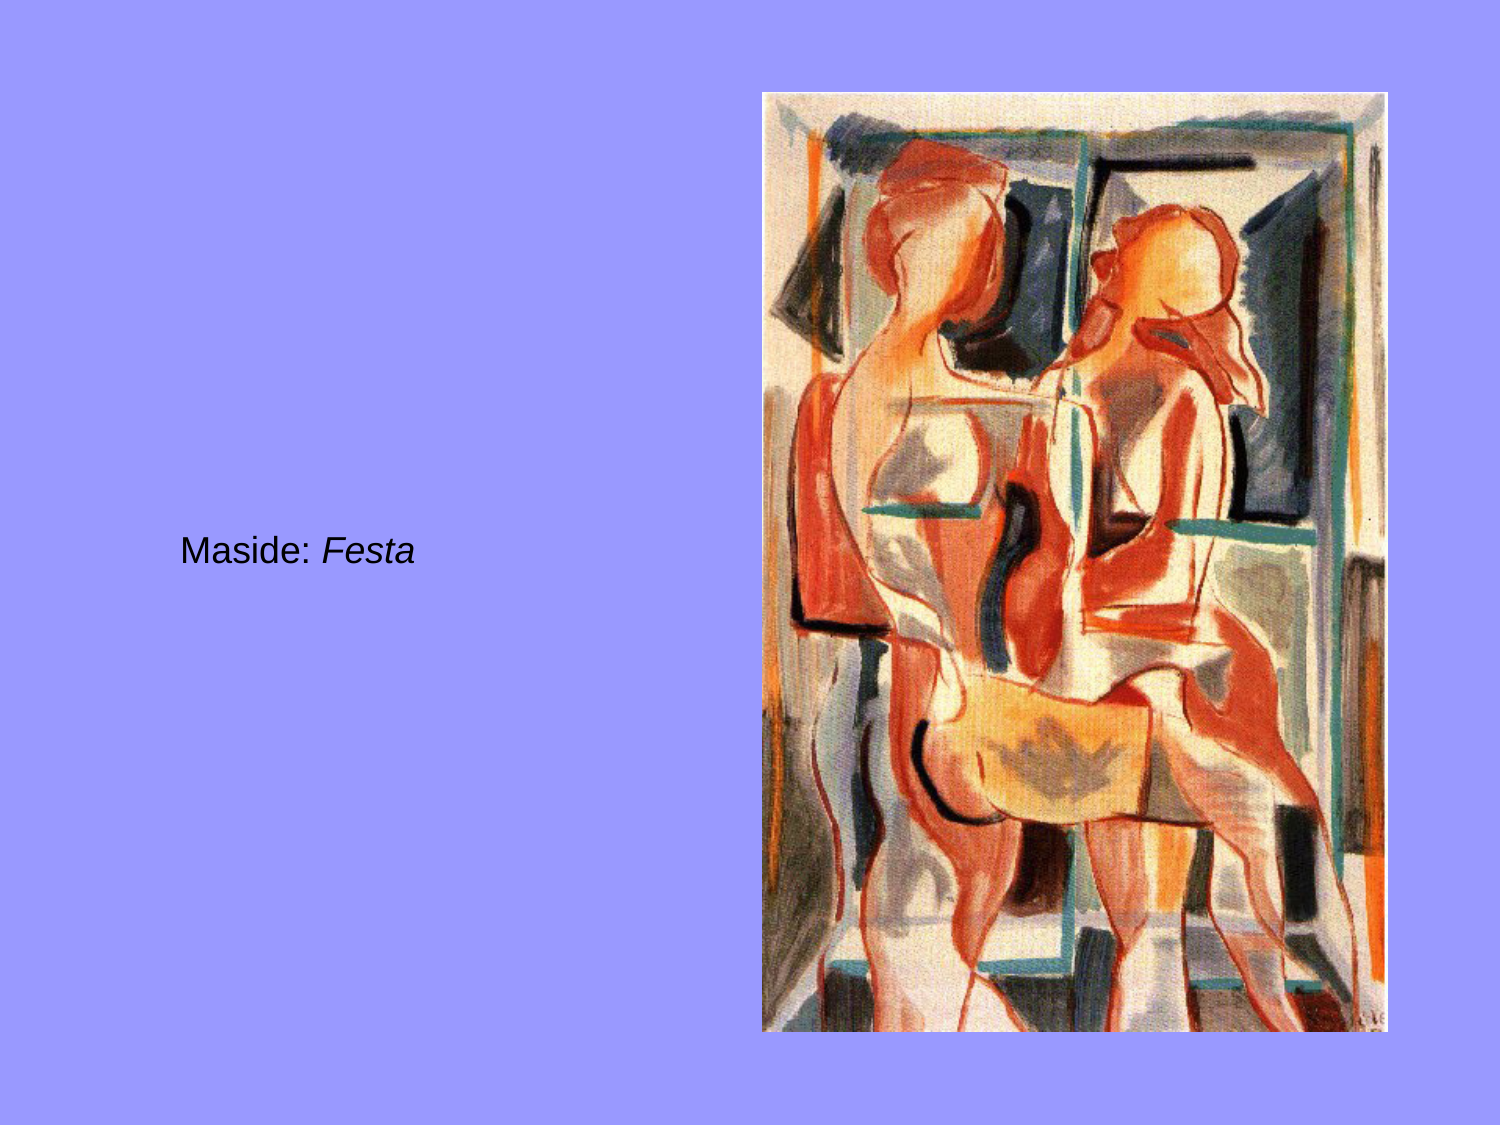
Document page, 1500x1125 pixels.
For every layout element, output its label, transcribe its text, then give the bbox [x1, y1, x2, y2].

picture [762, 92, 1388, 1033]
text_box Maside: Festa [165, 518, 431, 579]
